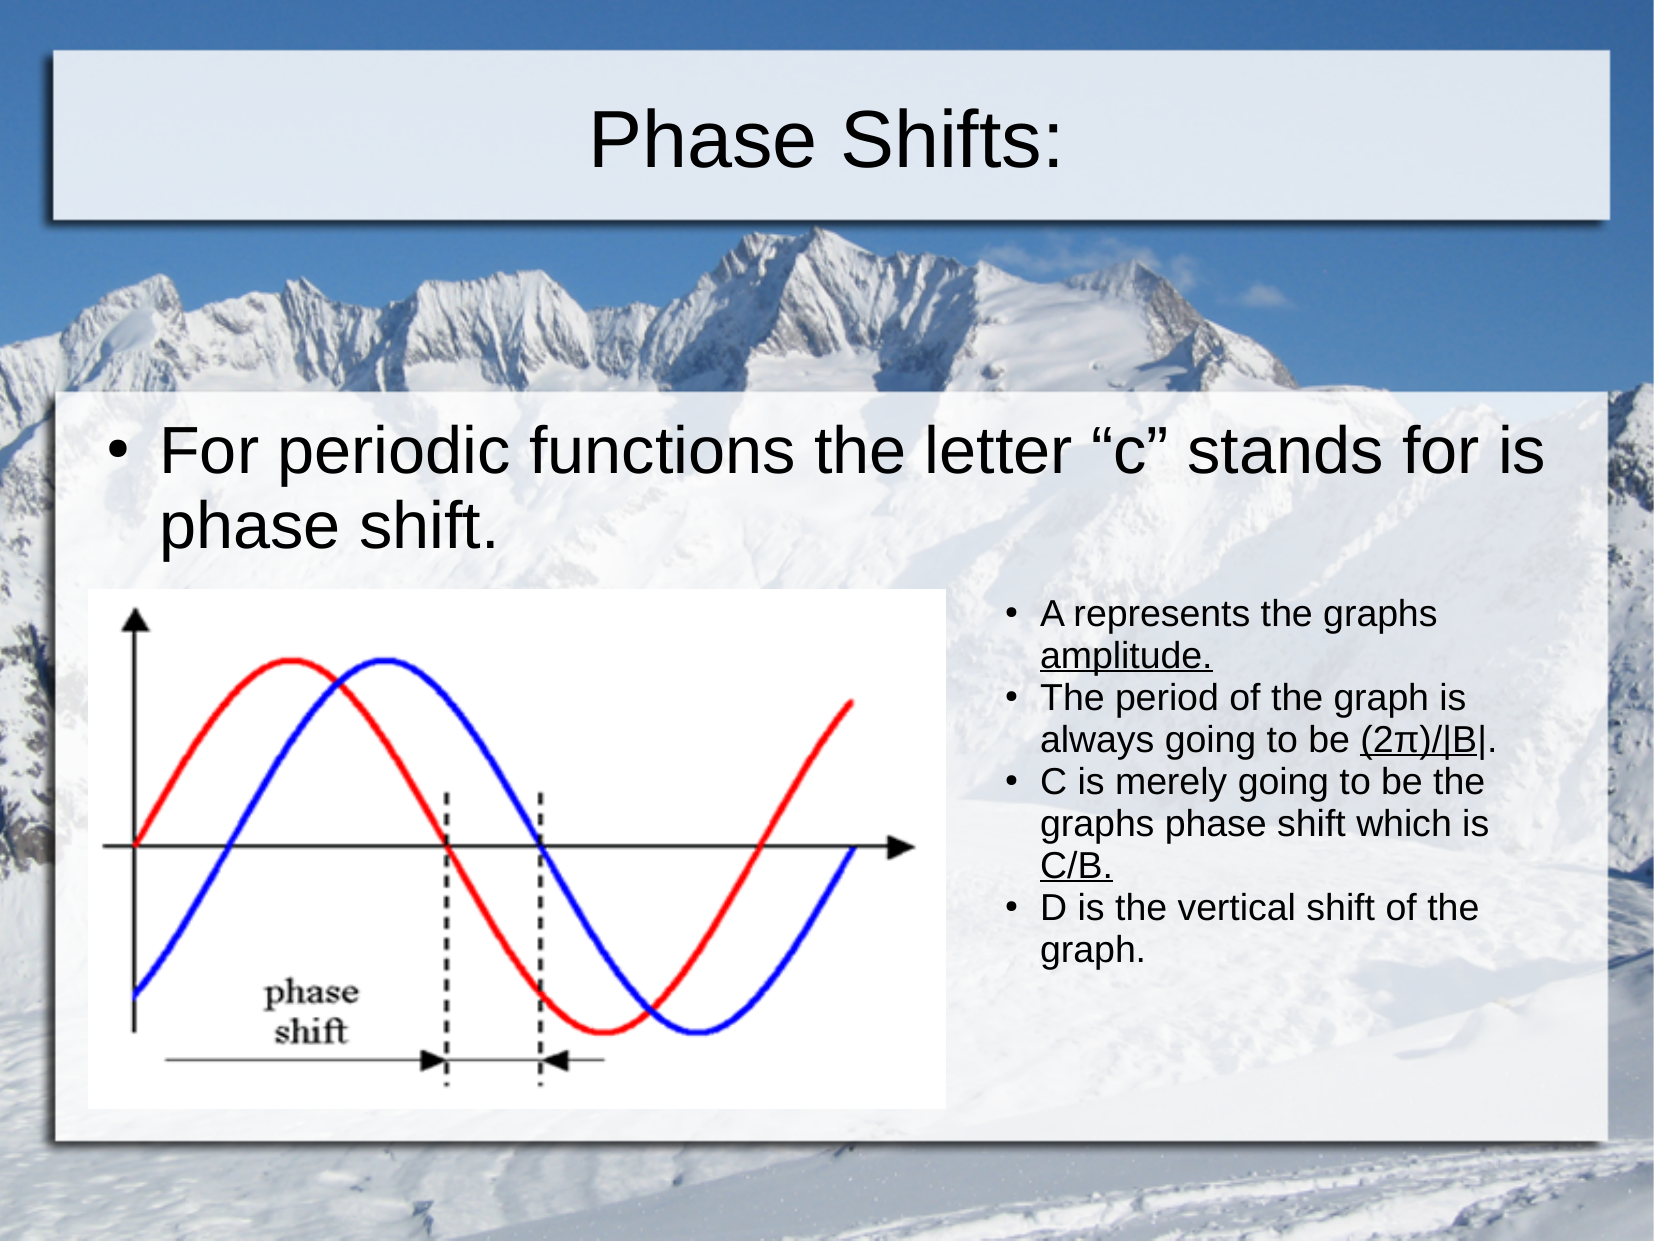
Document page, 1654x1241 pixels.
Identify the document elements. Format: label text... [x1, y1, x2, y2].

list For periodic functions the letter “c” stands for is phase shift. [88, 413, 1571, 1109]
picture [0, 0, 1654, 1241]
text_box A represents the graphs amplitude. The period of the graph is always going to be (2π)/|B|. C is merely going to be the graphs phase shift which is C/B. D is the vertical shift of the graph. [990, 585, 1571, 979]
title Phase Shifts: [59, 61, 1595, 219]
